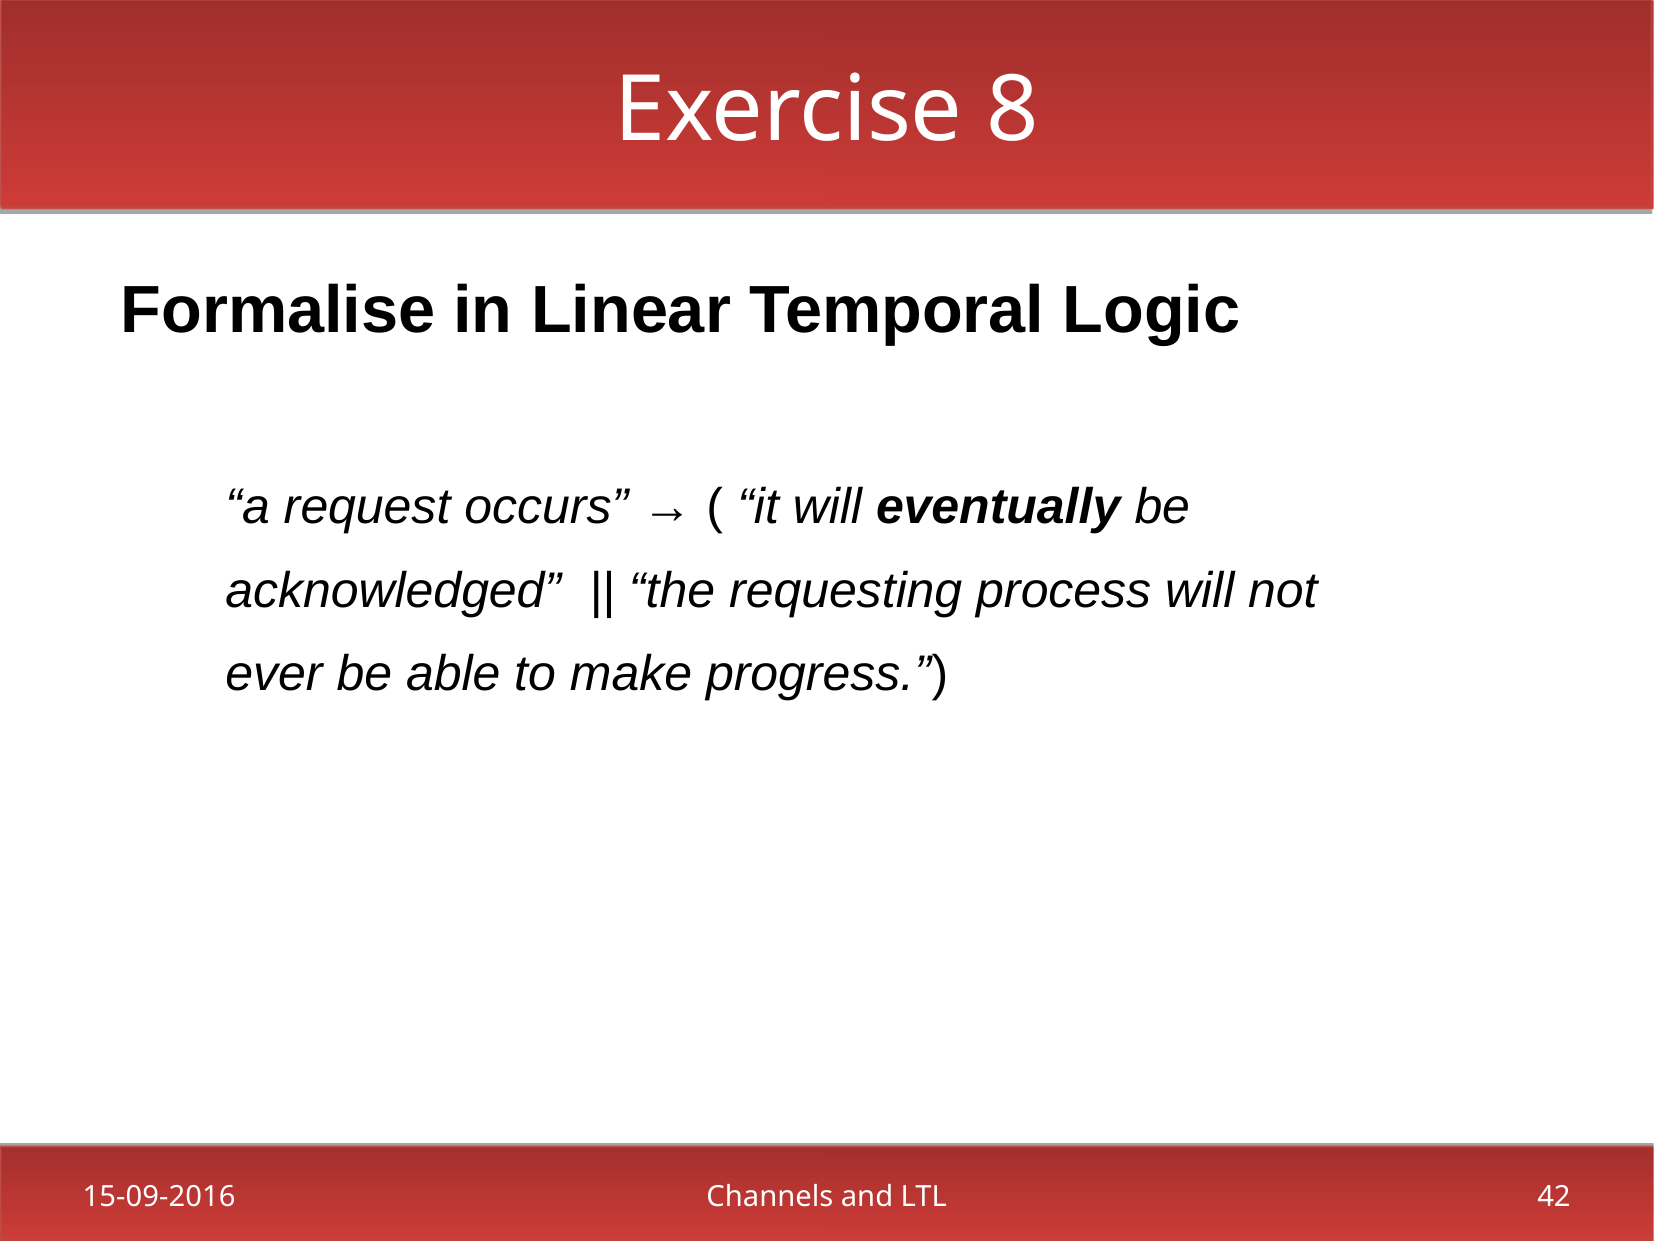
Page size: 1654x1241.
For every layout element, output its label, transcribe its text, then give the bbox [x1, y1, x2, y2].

picture [0, 1143, 1654, 1241]
picture [0, 0, 1654, 214]
text_box Formalise in Linear Temporal Logic [105, 264, 1259, 355]
text_box “a request occurs” → ( “it will eventually be acknowledged” || “the requesting process will not ever be able to make progress.”) [210, 442, 1444, 681]
title Exercise 8 [59, 31, 1595, 178]
